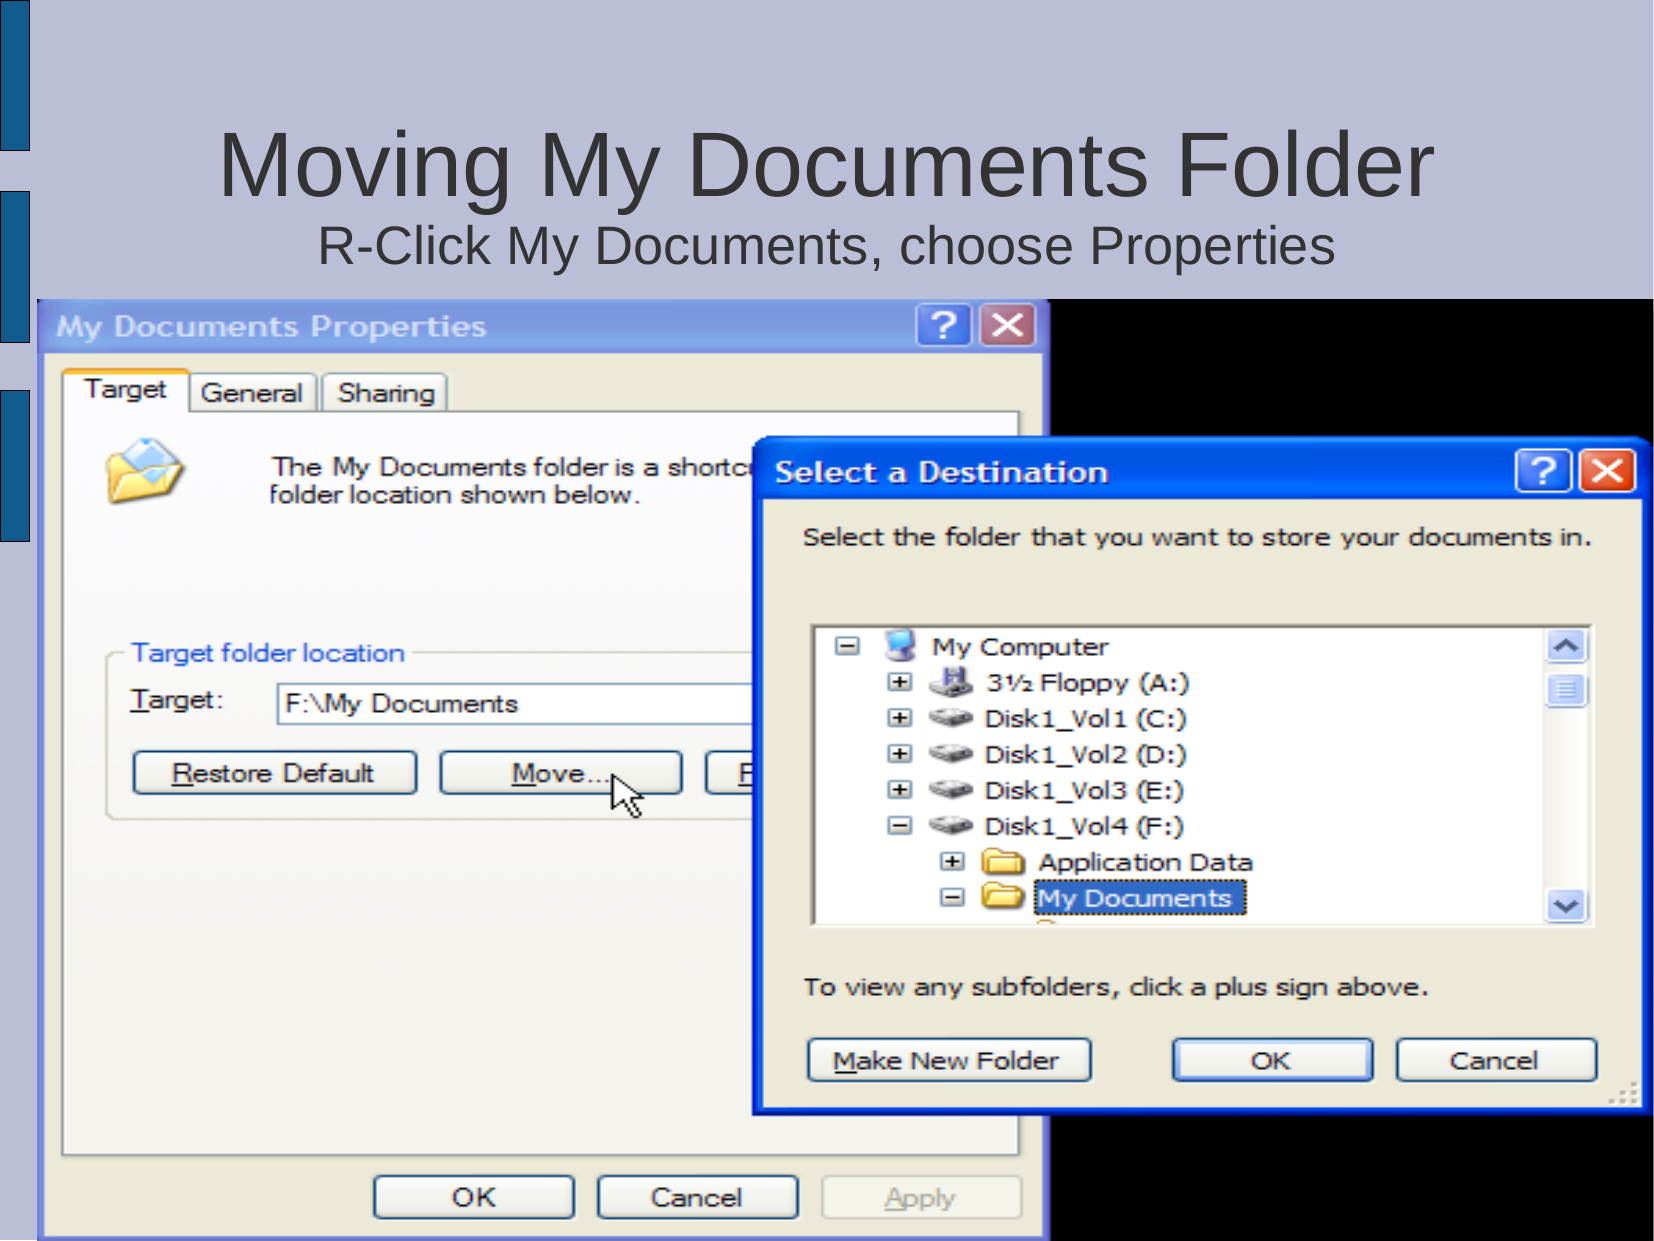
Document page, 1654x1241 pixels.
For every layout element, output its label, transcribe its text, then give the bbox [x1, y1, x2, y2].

title Moving My Documents Folder R-Click My Documents, choose Properties [121, 91, 1534, 299]
picture [37, 299, 1654, 1241]
